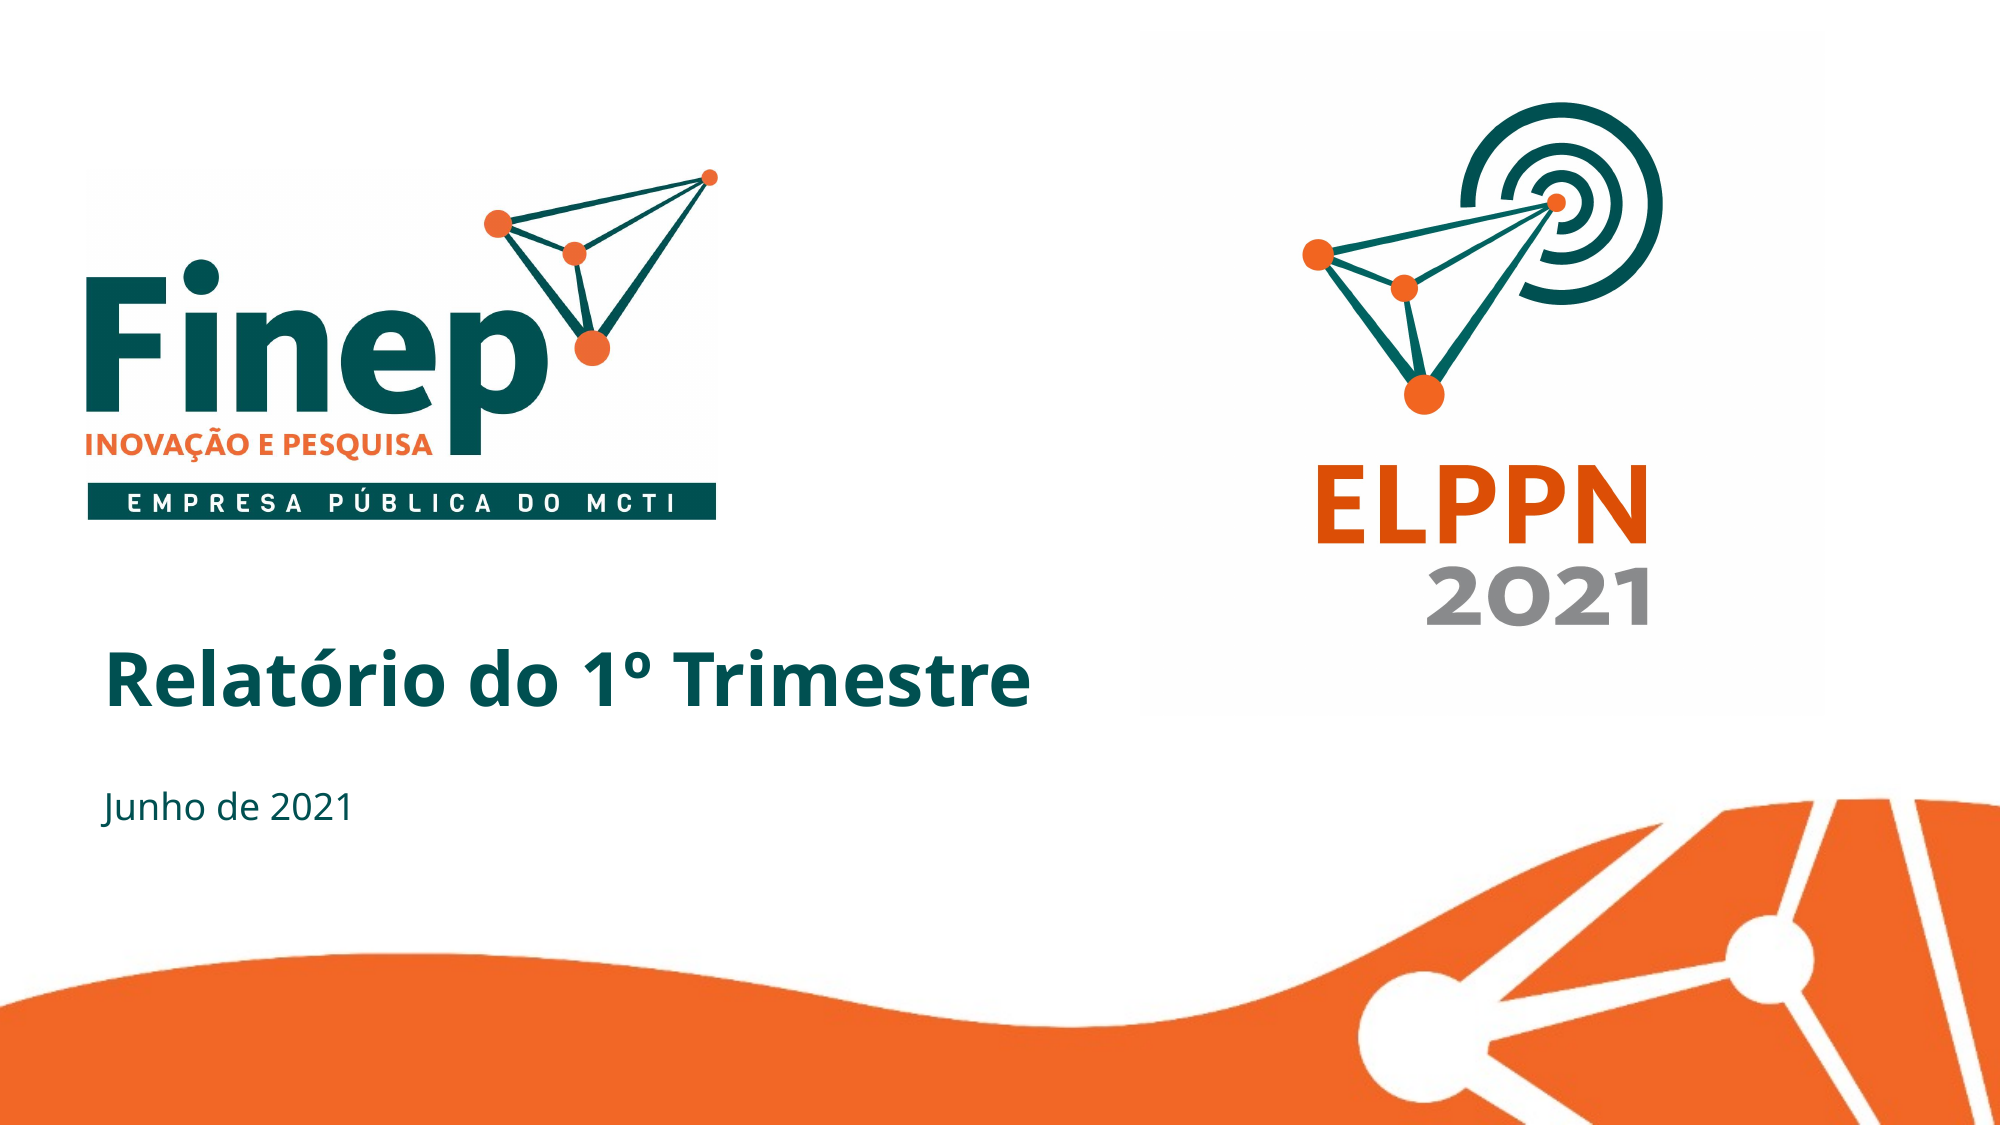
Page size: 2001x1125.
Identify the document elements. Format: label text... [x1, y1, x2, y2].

text_box Junho de 2021 [88, 739, 406, 872]
title Relatório do 1º Trimestre [88, 517, 1230, 836]
picture [1140, 0, 1955, 784]
